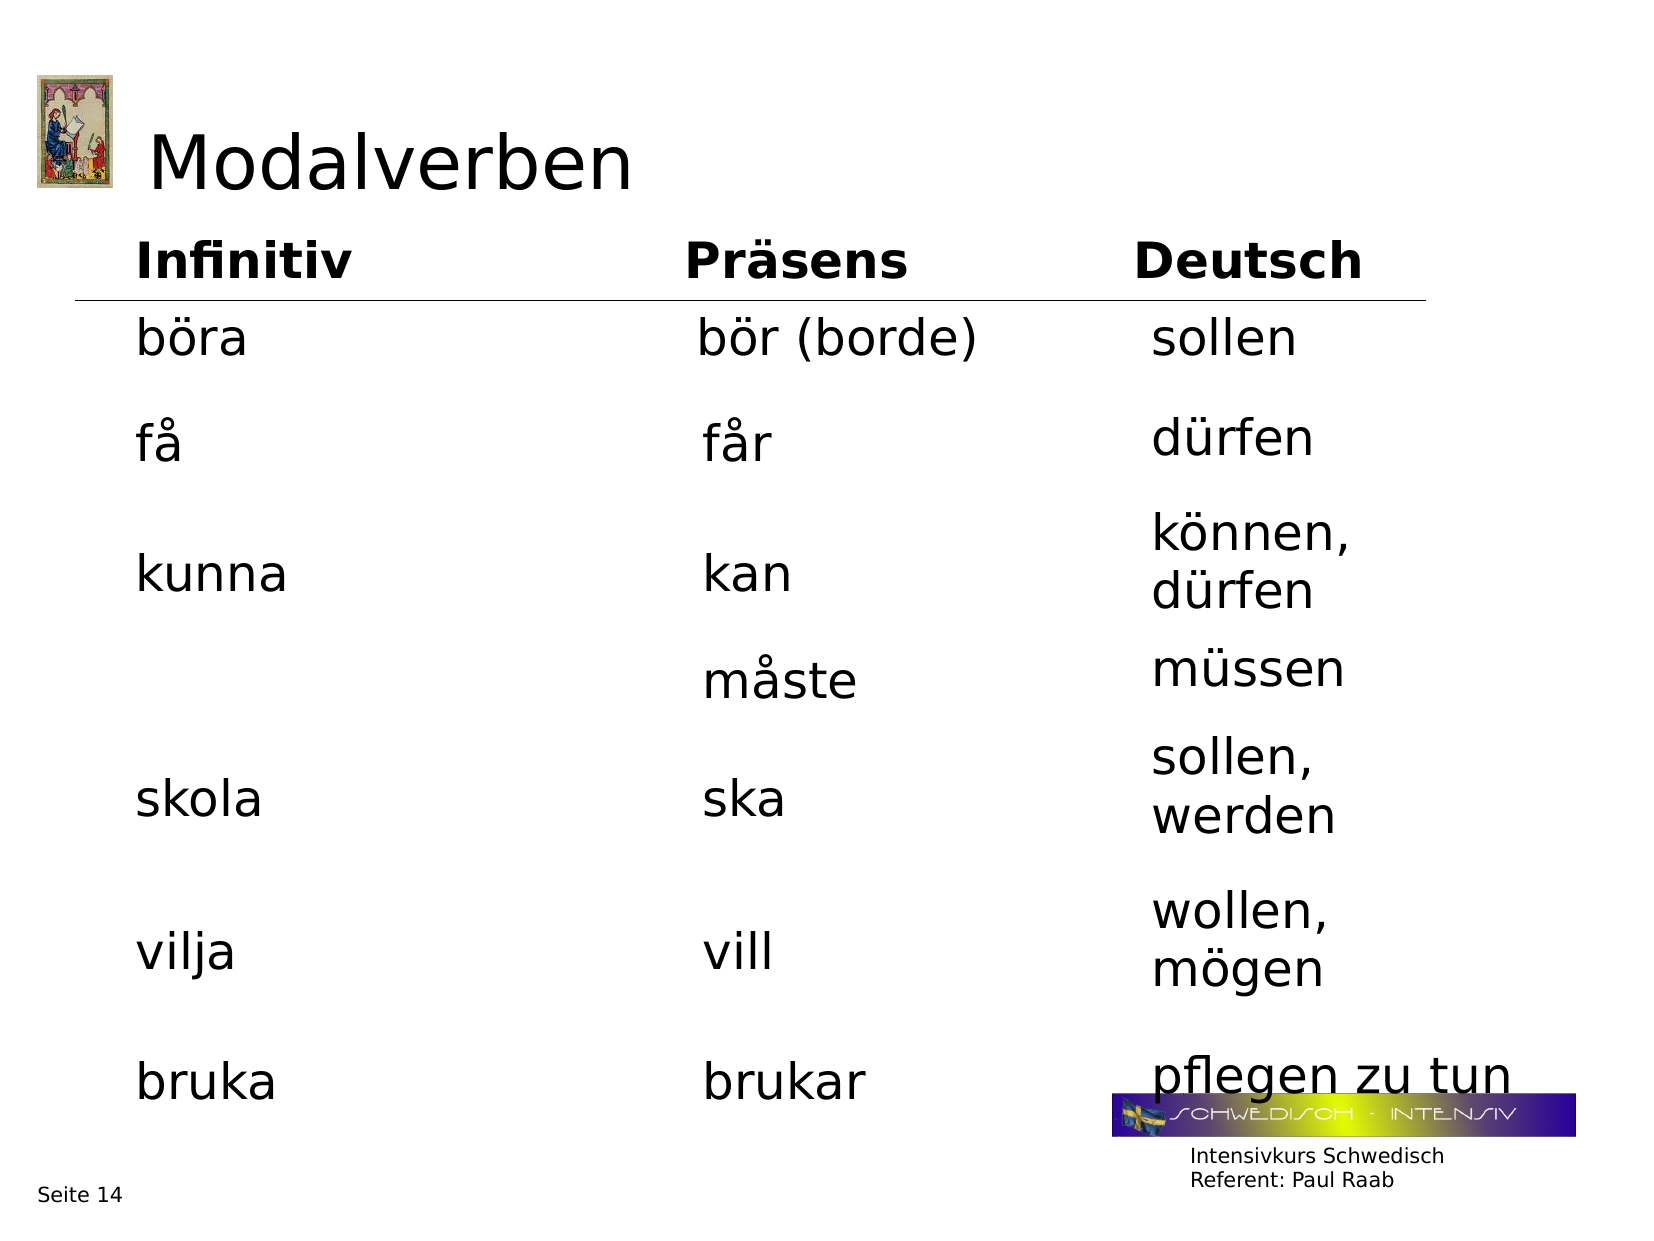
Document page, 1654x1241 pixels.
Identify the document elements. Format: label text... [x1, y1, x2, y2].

text_box pflegen zu tun [1136, 1039, 1576, 1114]
text_box vilja [120, 915, 459, 989]
text_box få [120, 407, 459, 481]
text_box kan [687, 537, 1026, 611]
text_box ska [687, 762, 1026, 836]
text_box vill [687, 915, 1026, 989]
text_box skola [120, 762, 459, 836]
text_box Präsens [670, 224, 1008, 298]
text_box müssen [1136, 632, 1475, 706]
text_box bruka [120, 1045, 459, 1119]
picture [37, 75, 113, 188]
text_box sollen [1136, 301, 1475, 375]
text_box Deutsch [1119, 224, 1457, 298]
picture [1112, 1093, 1576, 1137]
text_box böra [120, 301, 459, 375]
text_box wollen, mögen [1136, 874, 1475, 1006]
text_box sollen, werden [1136, 721, 1475, 853]
text_box måste [687, 644, 1026, 718]
text_box brukar [687, 1045, 1026, 1119]
text_box Modalverben [132, 112, 771, 215]
text_box dürfen [1136, 402, 1475, 486]
text_box får [687, 407, 1026, 481]
text_box Infinitiv [120, 224, 459, 298]
text_box können, dürfen [1136, 496, 1475, 628]
text_box kunna [120, 537, 459, 611]
text_box bör (borde) [681, 301, 1020, 375]
